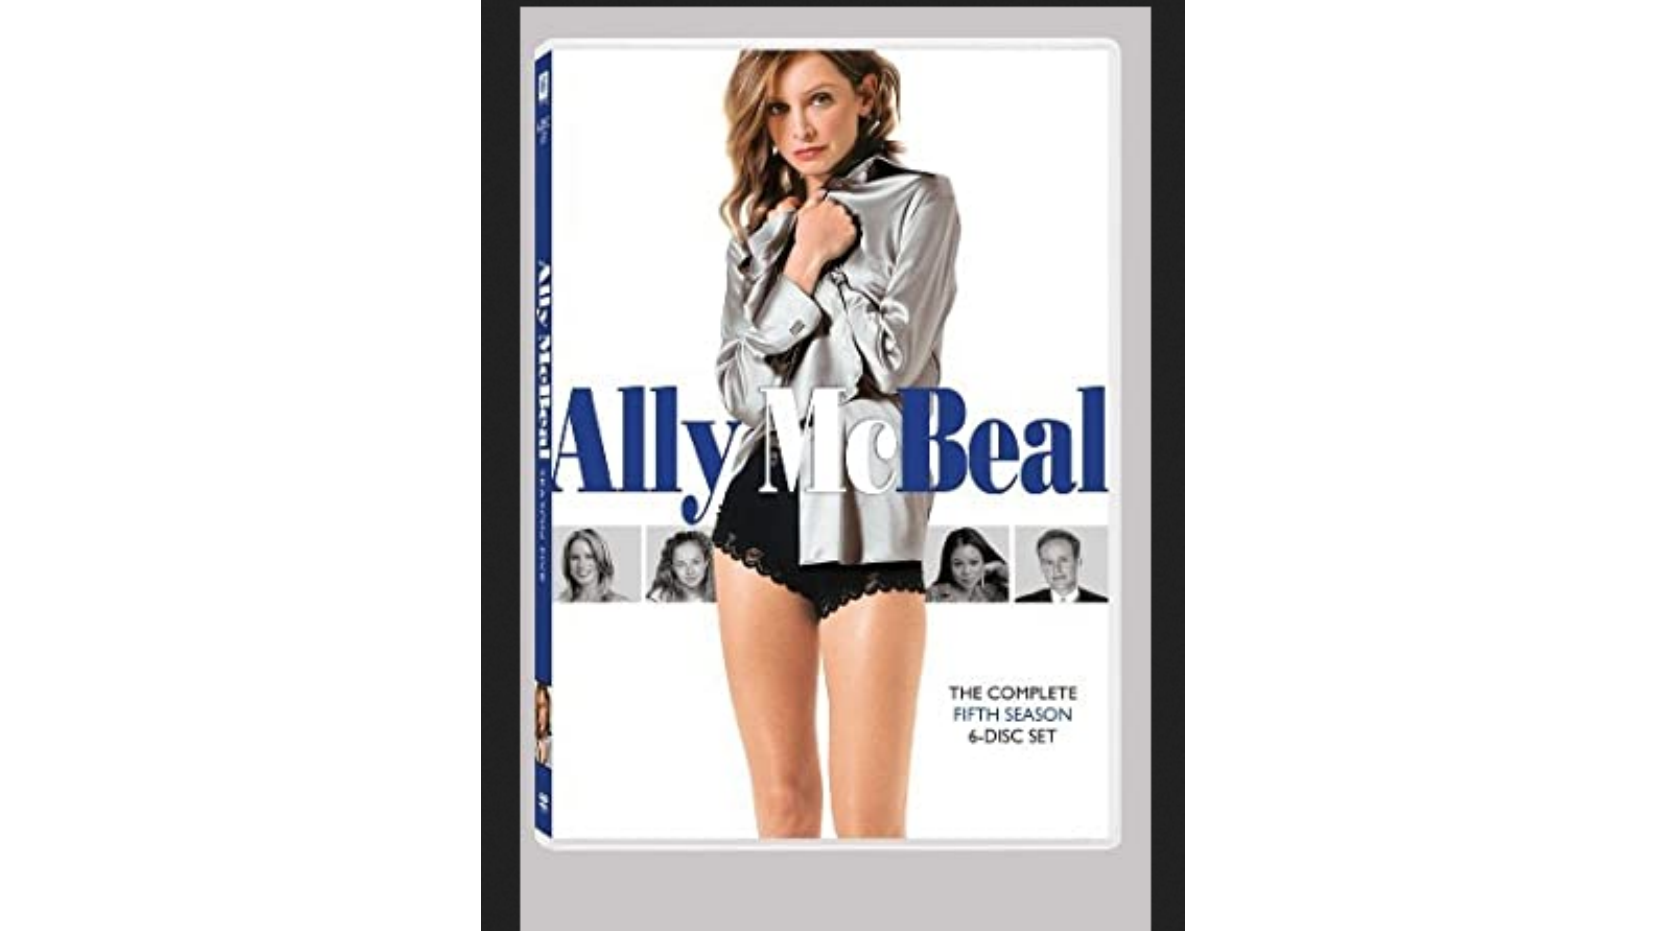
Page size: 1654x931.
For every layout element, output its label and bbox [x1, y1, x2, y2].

picture [481, 0, 1185, 931]
